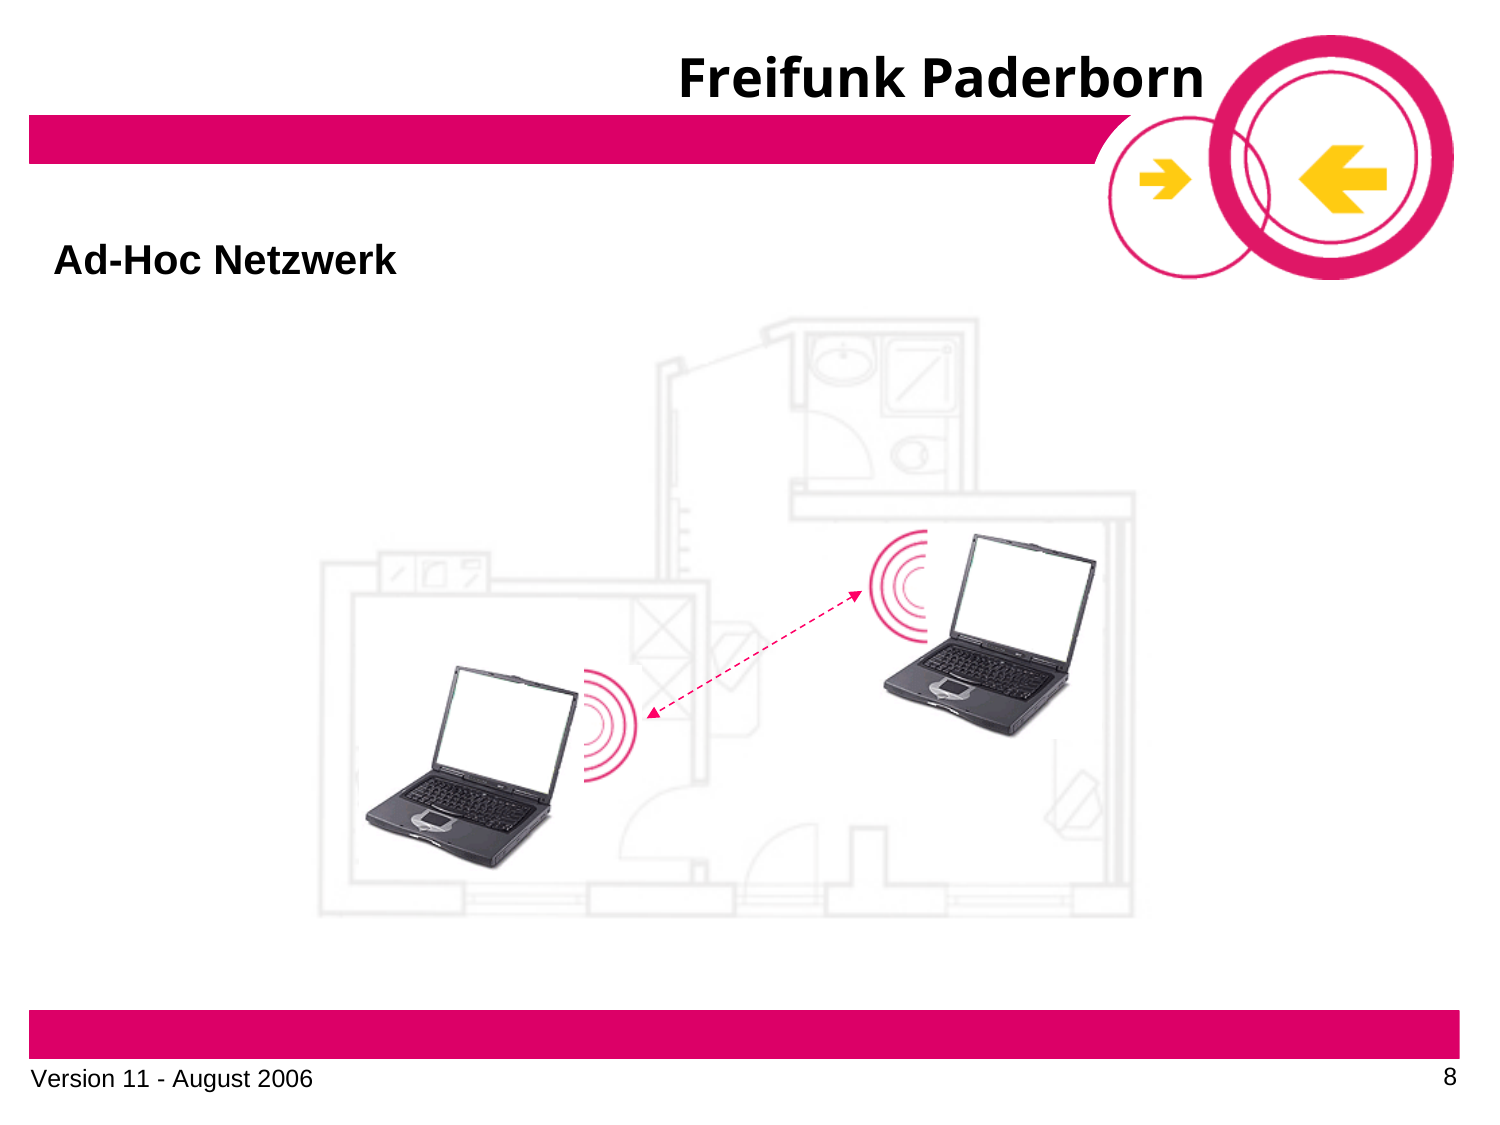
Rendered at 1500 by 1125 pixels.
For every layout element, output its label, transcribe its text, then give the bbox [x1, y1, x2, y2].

picture [305, 306, 1152, 929]
text_box Ad-Hoc Netzwerk [53, 233, 1046, 313]
picture [1107, 35, 1454, 280]
